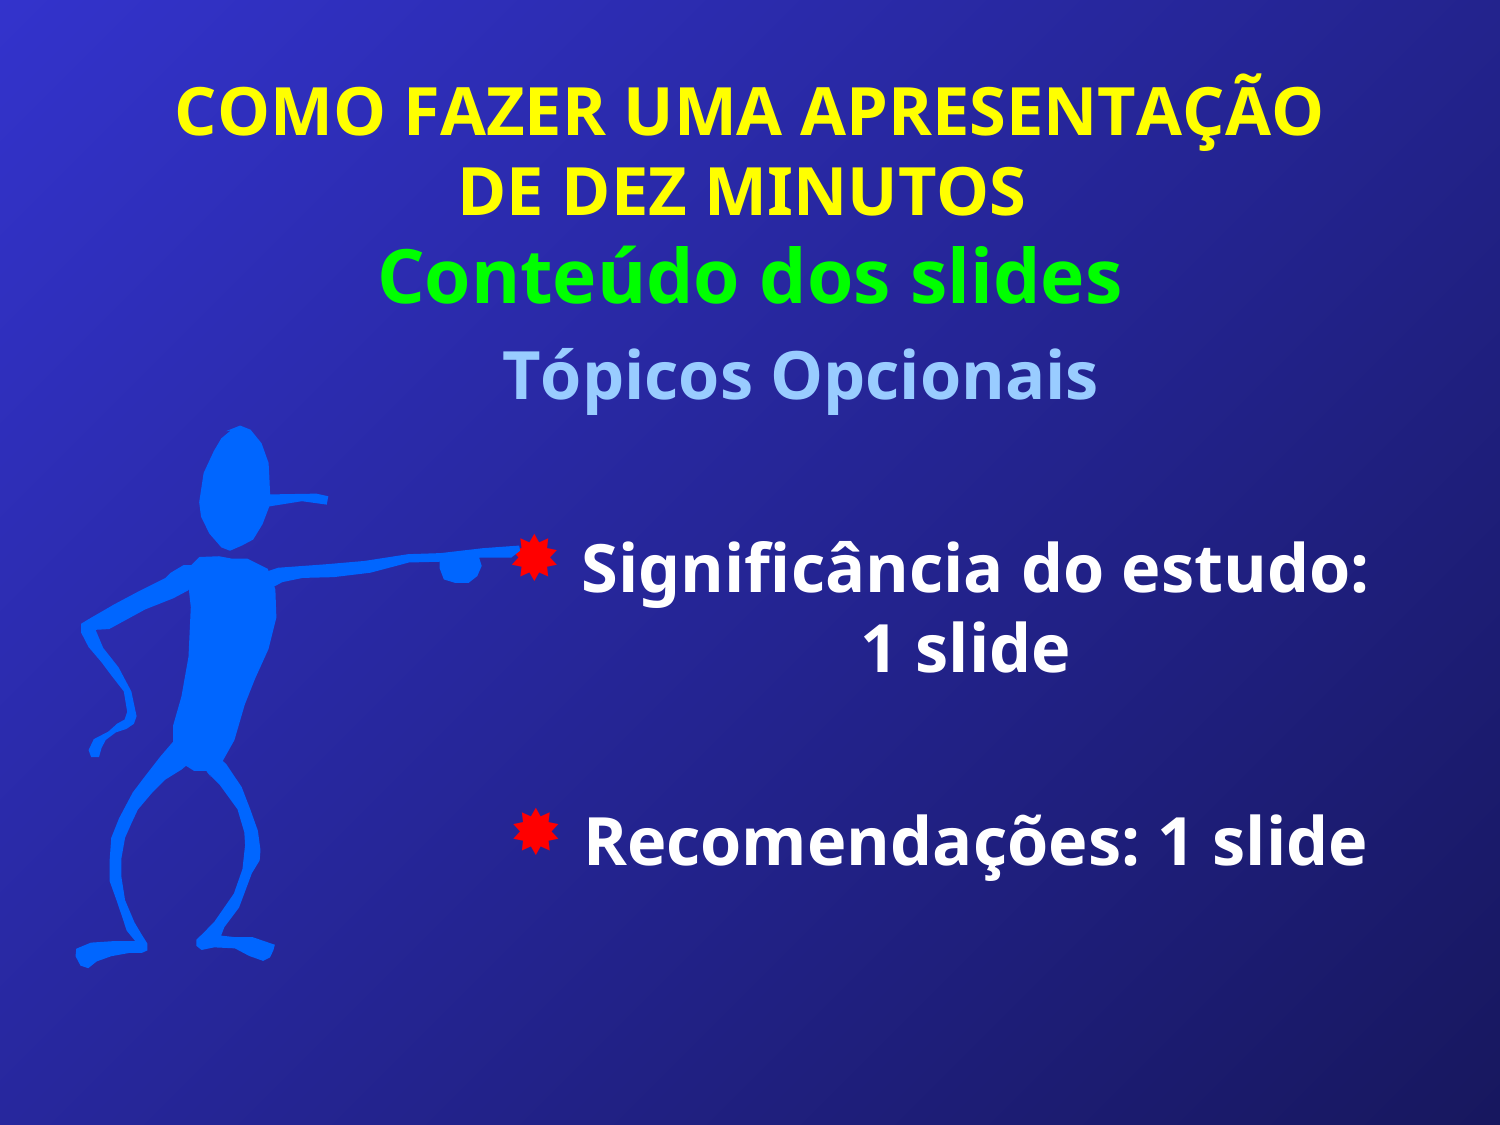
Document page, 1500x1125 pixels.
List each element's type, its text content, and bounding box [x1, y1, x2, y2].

title COMO FAZER UMA APRESENTAÇÃO DE DEZ MINUTOS Conteúdo dos slides [112, 61, 1388, 327]
chart [75, 425, 521, 969]
list Tópicos Opcionais Significância do estudo: 1 slide Recomendações: 1 slide [487, 324, 1388, 1001]
